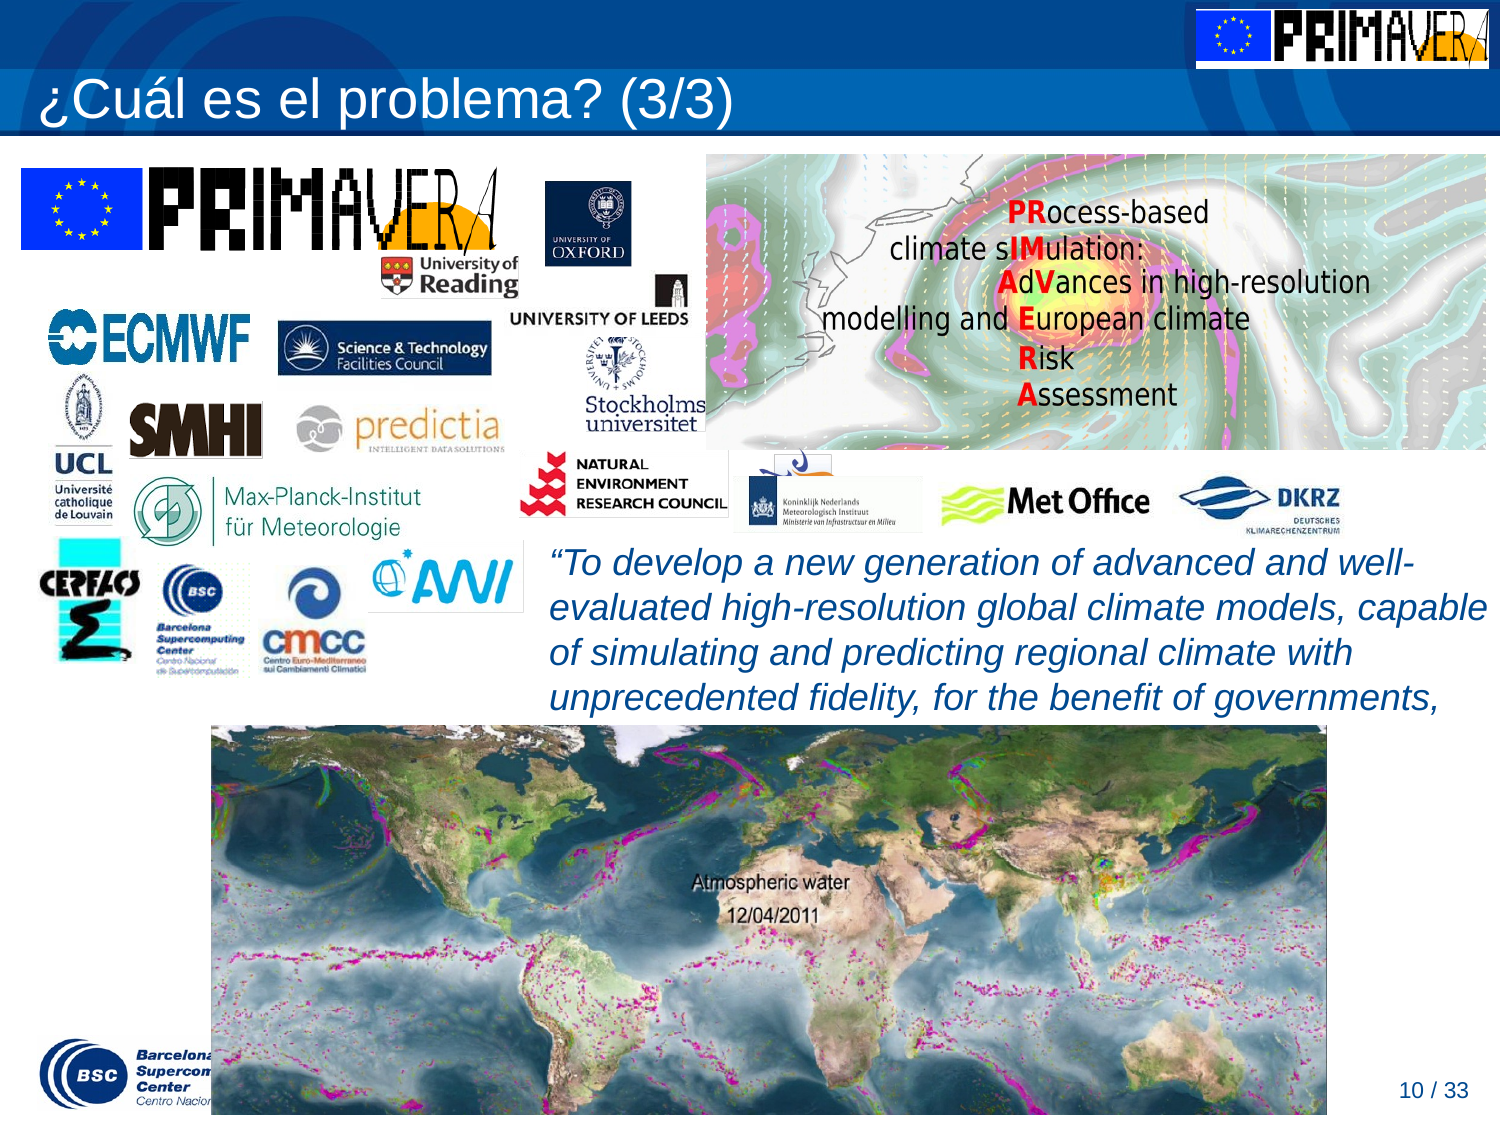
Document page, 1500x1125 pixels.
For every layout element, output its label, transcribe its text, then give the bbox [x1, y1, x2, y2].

picture [544, 180, 632, 267]
text_box ¿Cuál es el problema? (3/3) [37, 67, 765, 131]
picture [0, 0, 1500, 136]
picture [277, 303, 492, 392]
text_box “To develop a new generation of advanced and well-evaluated high-resolution global climate models, capable of simulating and predicting regional climate with unprecedented fidelity, for the benefit of governments, business and society in general.” [534, 530, 1500, 770]
picture [128, 400, 263, 459]
picture [155, 559, 250, 678]
picture [37, 725, 1327, 1115]
picture [48, 309, 250, 365]
picture [295, 404, 505, 453]
text_box <number> / 33 [1364, 1042, 1484, 1111]
picture [37, 474, 524, 675]
picture [69, 309, 78, 314]
picture [48, 371, 119, 526]
picture [1172, 470, 1345, 530]
picture [21, 154, 1486, 530]
